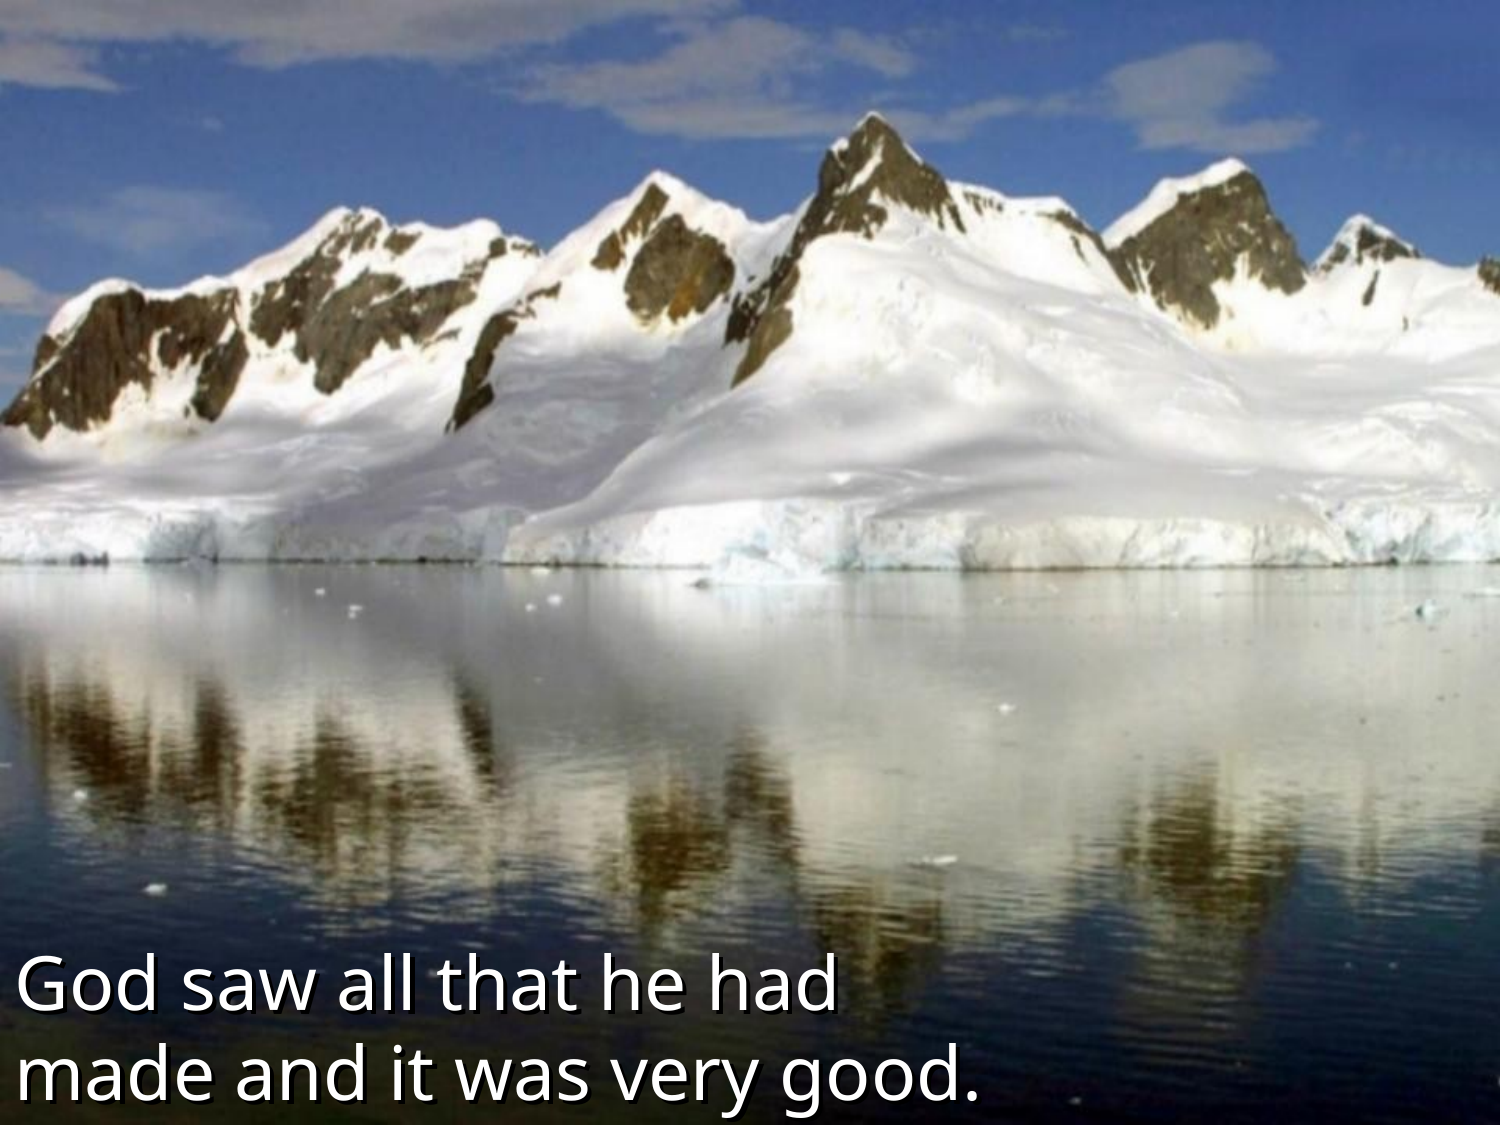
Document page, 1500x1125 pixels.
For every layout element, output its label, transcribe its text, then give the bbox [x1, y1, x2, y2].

text_box God saw all that he had made and it was very good. [0, 928, 1046, 1124]
picture [0, 0, 1500, 1125]
